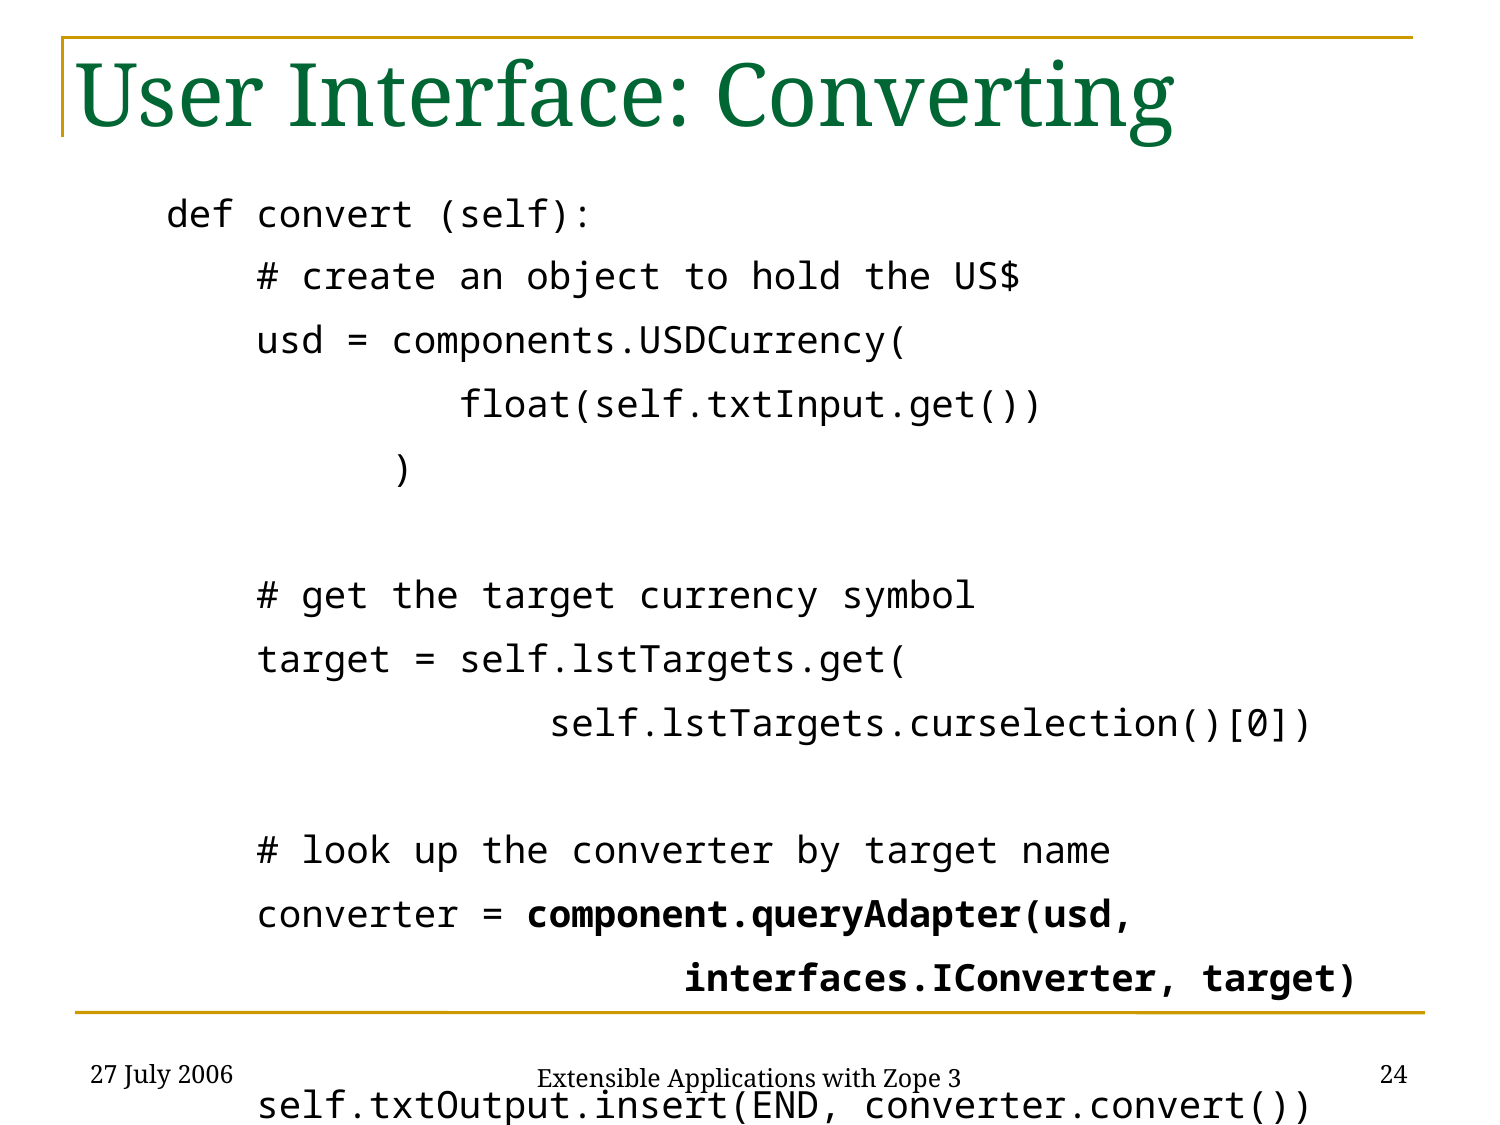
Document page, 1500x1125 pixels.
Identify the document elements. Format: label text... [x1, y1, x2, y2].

list def convert (self): # create an object to hold the US$ usd = components.USDCurrency( float(self.txtInput.get()) ) # get the target currency symbol target = self.lstTargets.get( self.lstTargets.curselection()[0]) # look up the converter by target name converter = component.queryAdapter(usd, interfaces.IConverter, target) self.txtOutput.insert(END, converter.convert()) [74, 187, 1423, 1115]
title User Interface: Converting [74, 45, 1423, 151]
